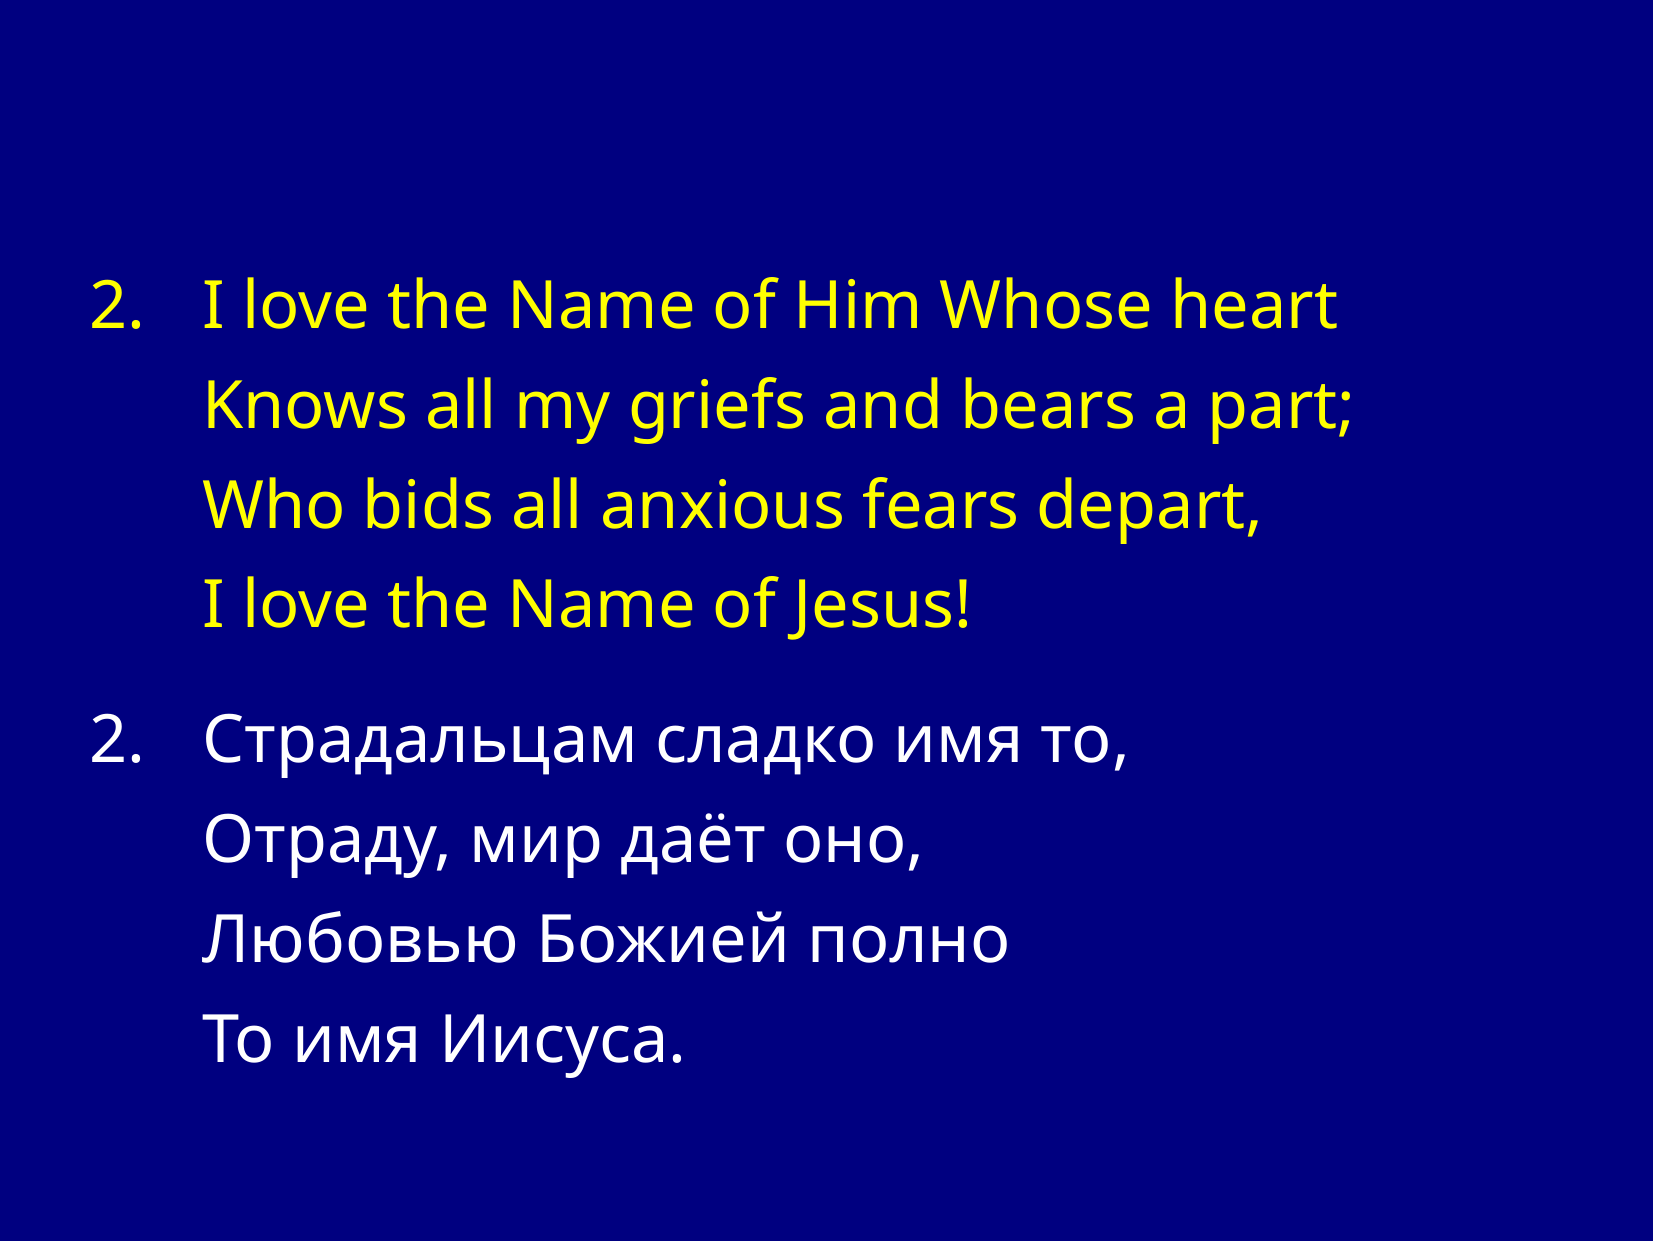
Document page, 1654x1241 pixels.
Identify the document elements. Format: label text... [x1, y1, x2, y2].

text_box 2. I love the Name of Him Whose heart Knows all my griefs and bears a part; Who bids all anxious fears depart, I love the Name of Jesus! [75, 150, 1576, 638]
text_box 2. Страдальцам сладко имя то, Отраду, мир даёт оно, Любовью Божией полно То имя Иисуса. [75, 675, 1576, 1163]
